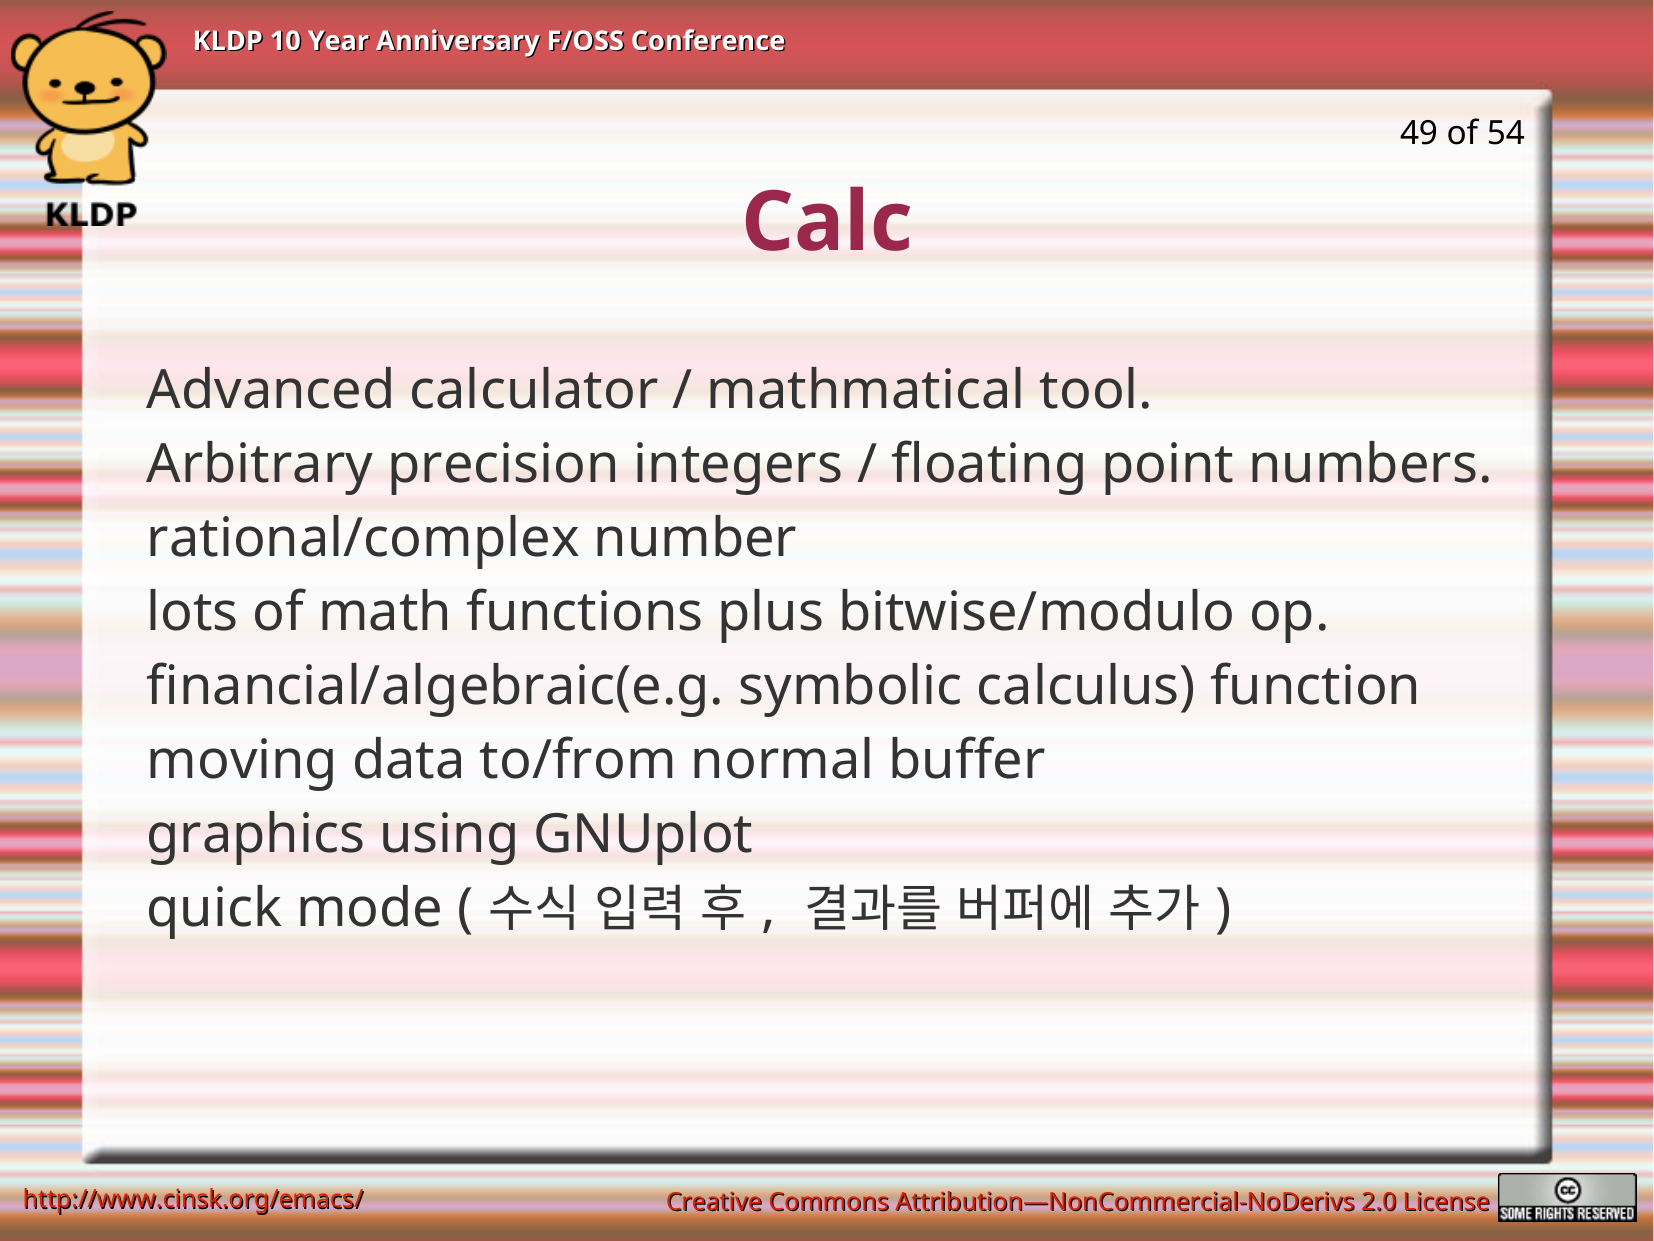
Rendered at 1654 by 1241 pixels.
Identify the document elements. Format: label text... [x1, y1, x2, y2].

list Advanced calculator / mathmatical tool. Arbitrary precision integers / floating point numbers. rational/complex number lots of math functions plus bitwise/modulo op. financial/algebraic(e.g. symbolic calculus) function moving data to/from normal buffer graphics using GNUplot quick mode (수식 입력 후, 결과를 버퍼에 추가) [134, 350, 1516, 1133]
title Calc [121, 114, 1534, 322]
picture [0, 0, 1654, 1241]
